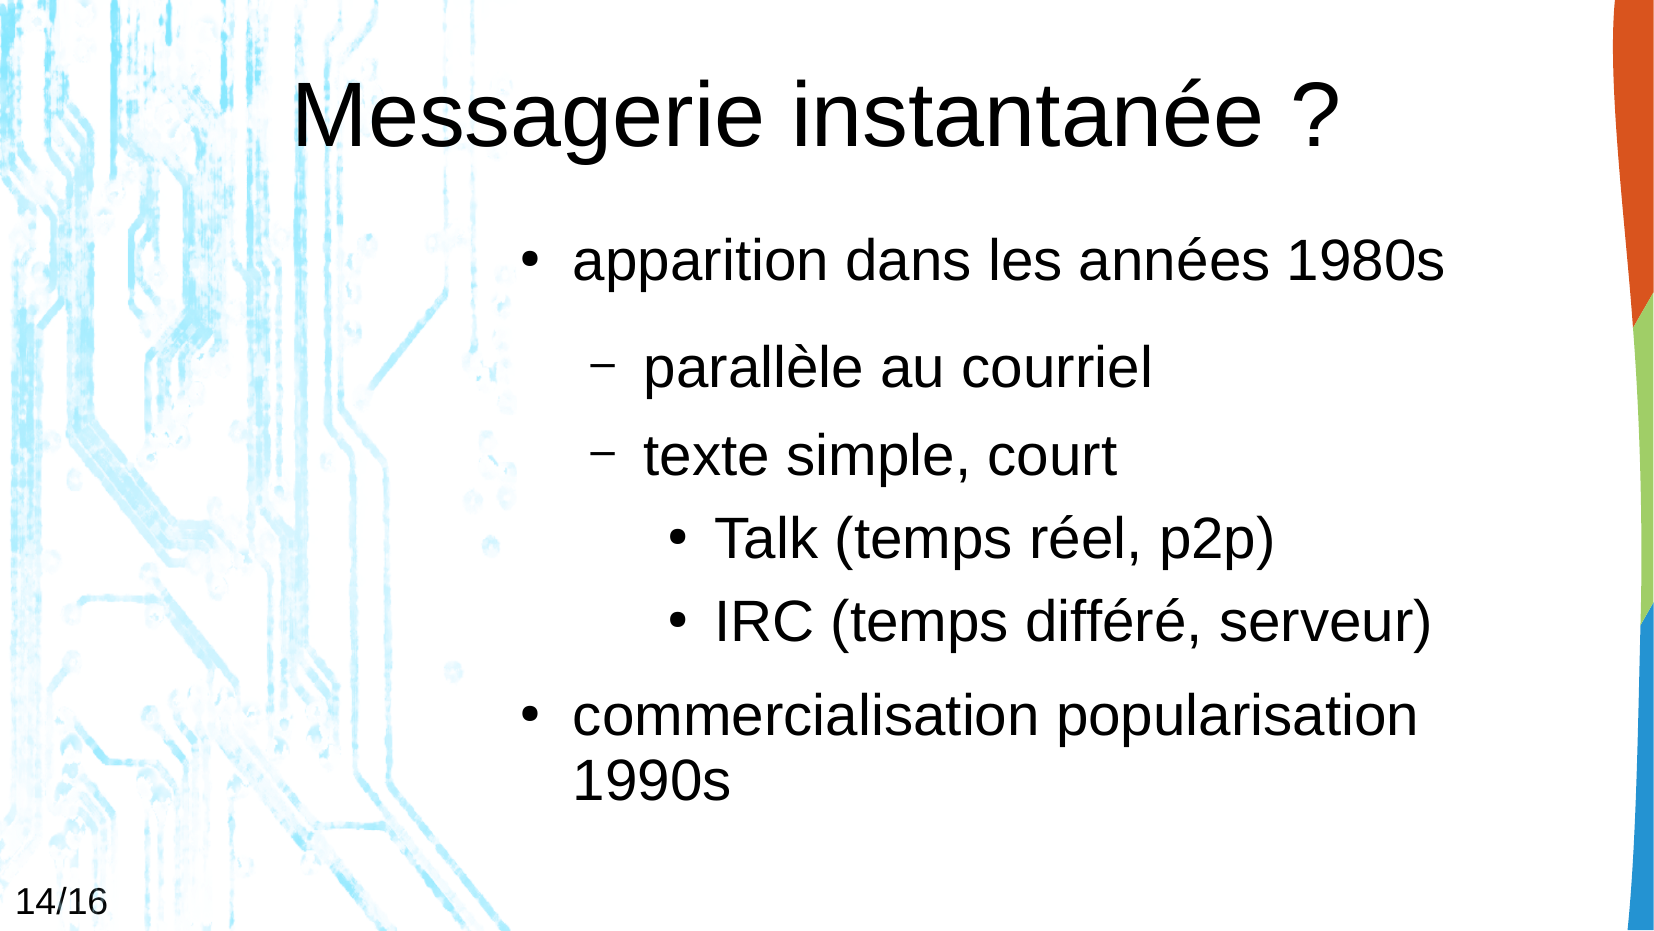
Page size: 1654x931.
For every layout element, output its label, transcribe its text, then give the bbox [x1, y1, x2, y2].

title Messagerie instantanée ? [104, 37, 1530, 193]
picture [0, 0, 517, 931]
list apparition dans les années 1980s parallèle au courriel texte simple, court Talk (temps réel, p2p) IRC (temps différé, serveur) commercialisation popularisation 1990s [501, 228, 1571, 857]
